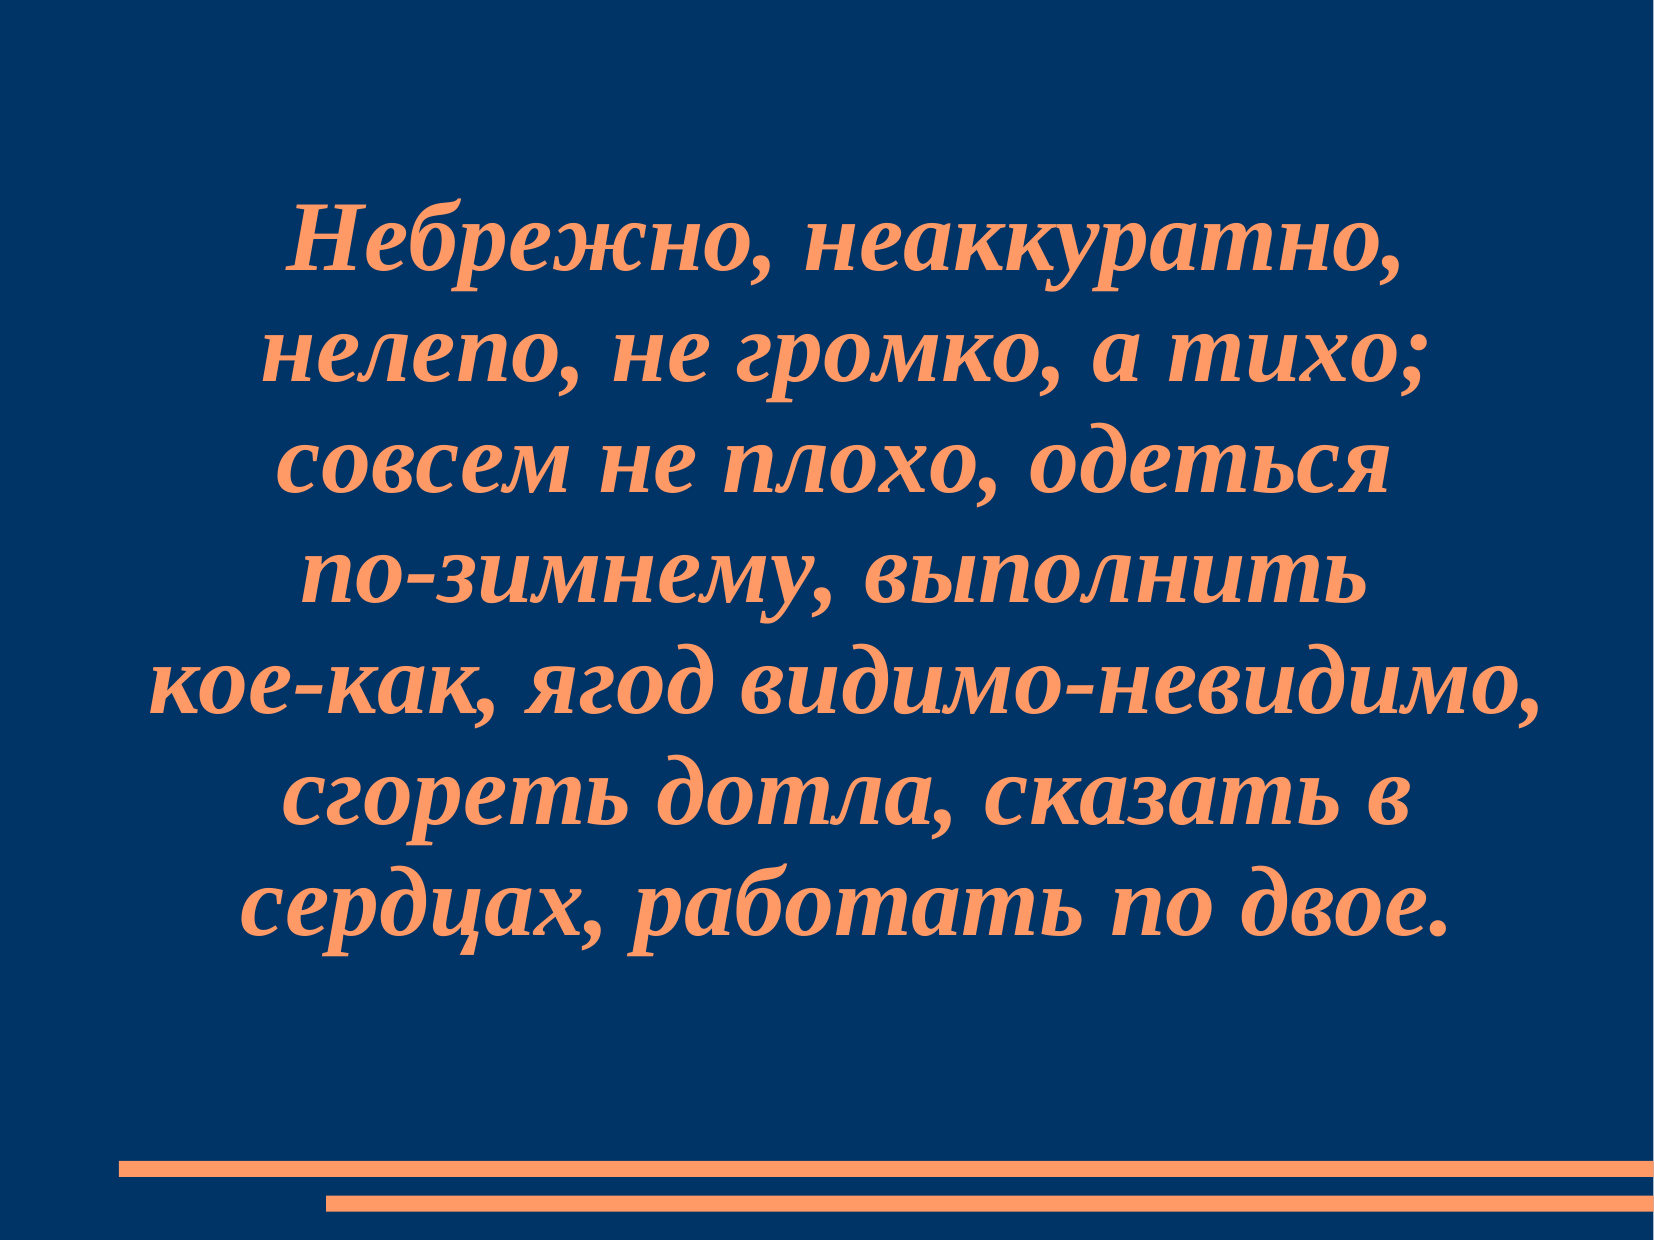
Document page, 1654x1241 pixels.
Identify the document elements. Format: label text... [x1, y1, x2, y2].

title Небрежно, неаккуратно, нелепо, не громко, а тихо; совсем не плохо, одеться по-зимнему, выполнить кое-как, ягод видимо-невидимо, сгореть дотла, сказать в сердцах, работать по двое. [141, 181, 1554, 957]
